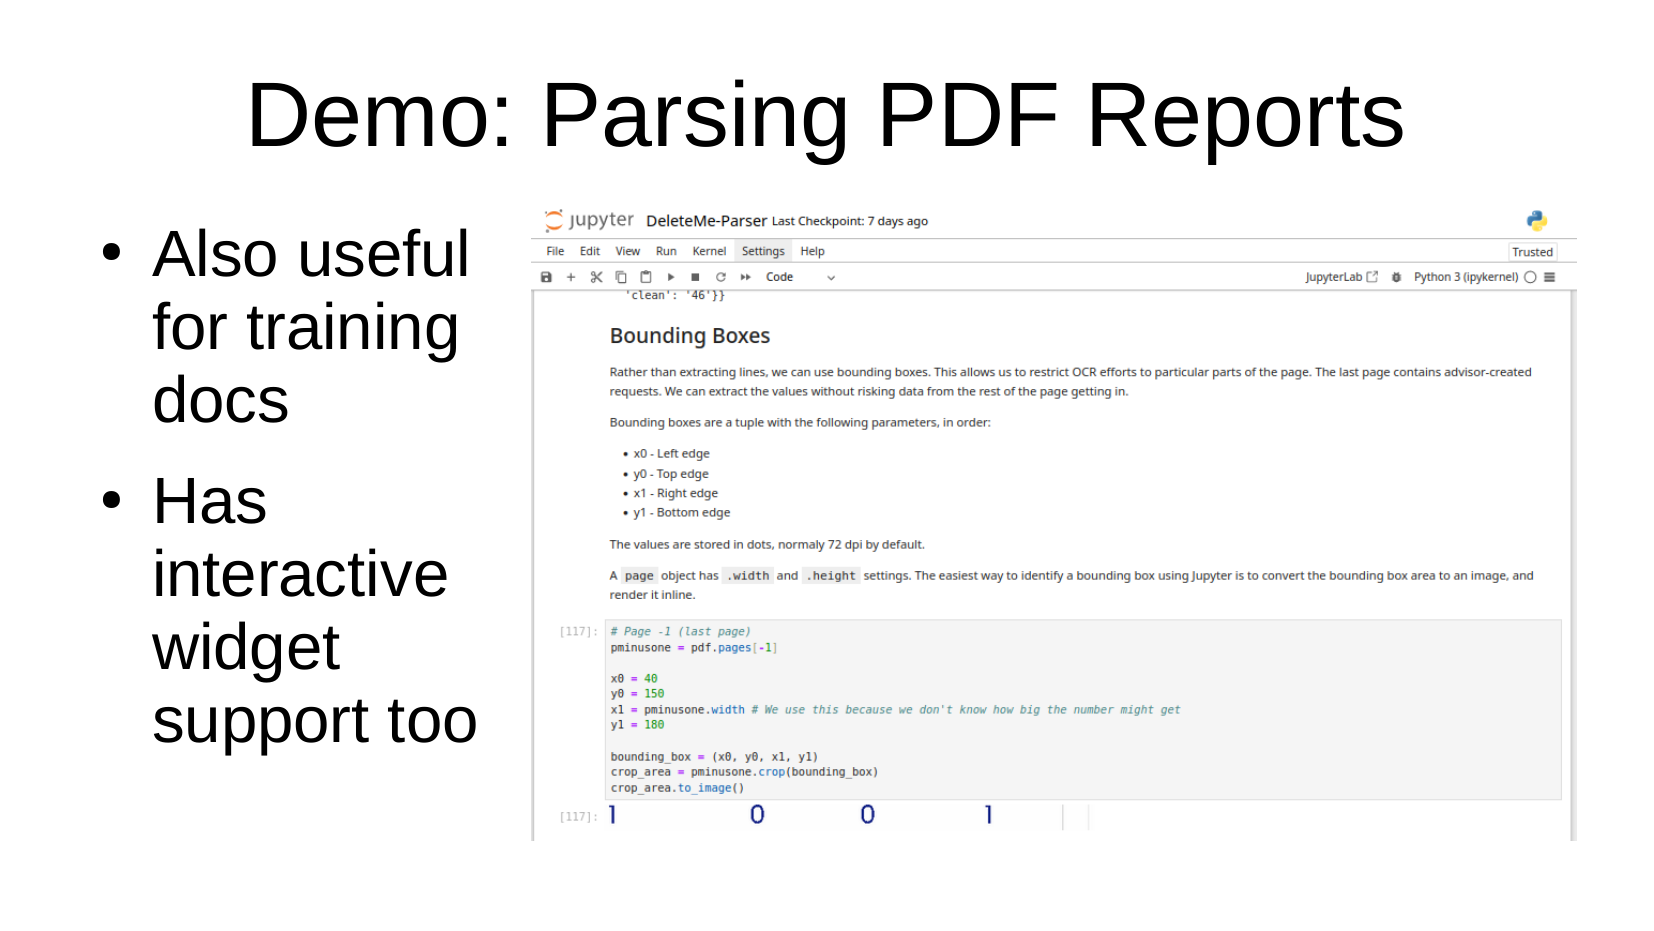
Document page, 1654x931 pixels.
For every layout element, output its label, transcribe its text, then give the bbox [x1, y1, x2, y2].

picture [531, 206, 1577, 841]
list Also useful for training docs Has interactive widget support too [82, 217, 502, 758]
title Demo: Parsing PDF Reports [82, 37, 1571, 193]
